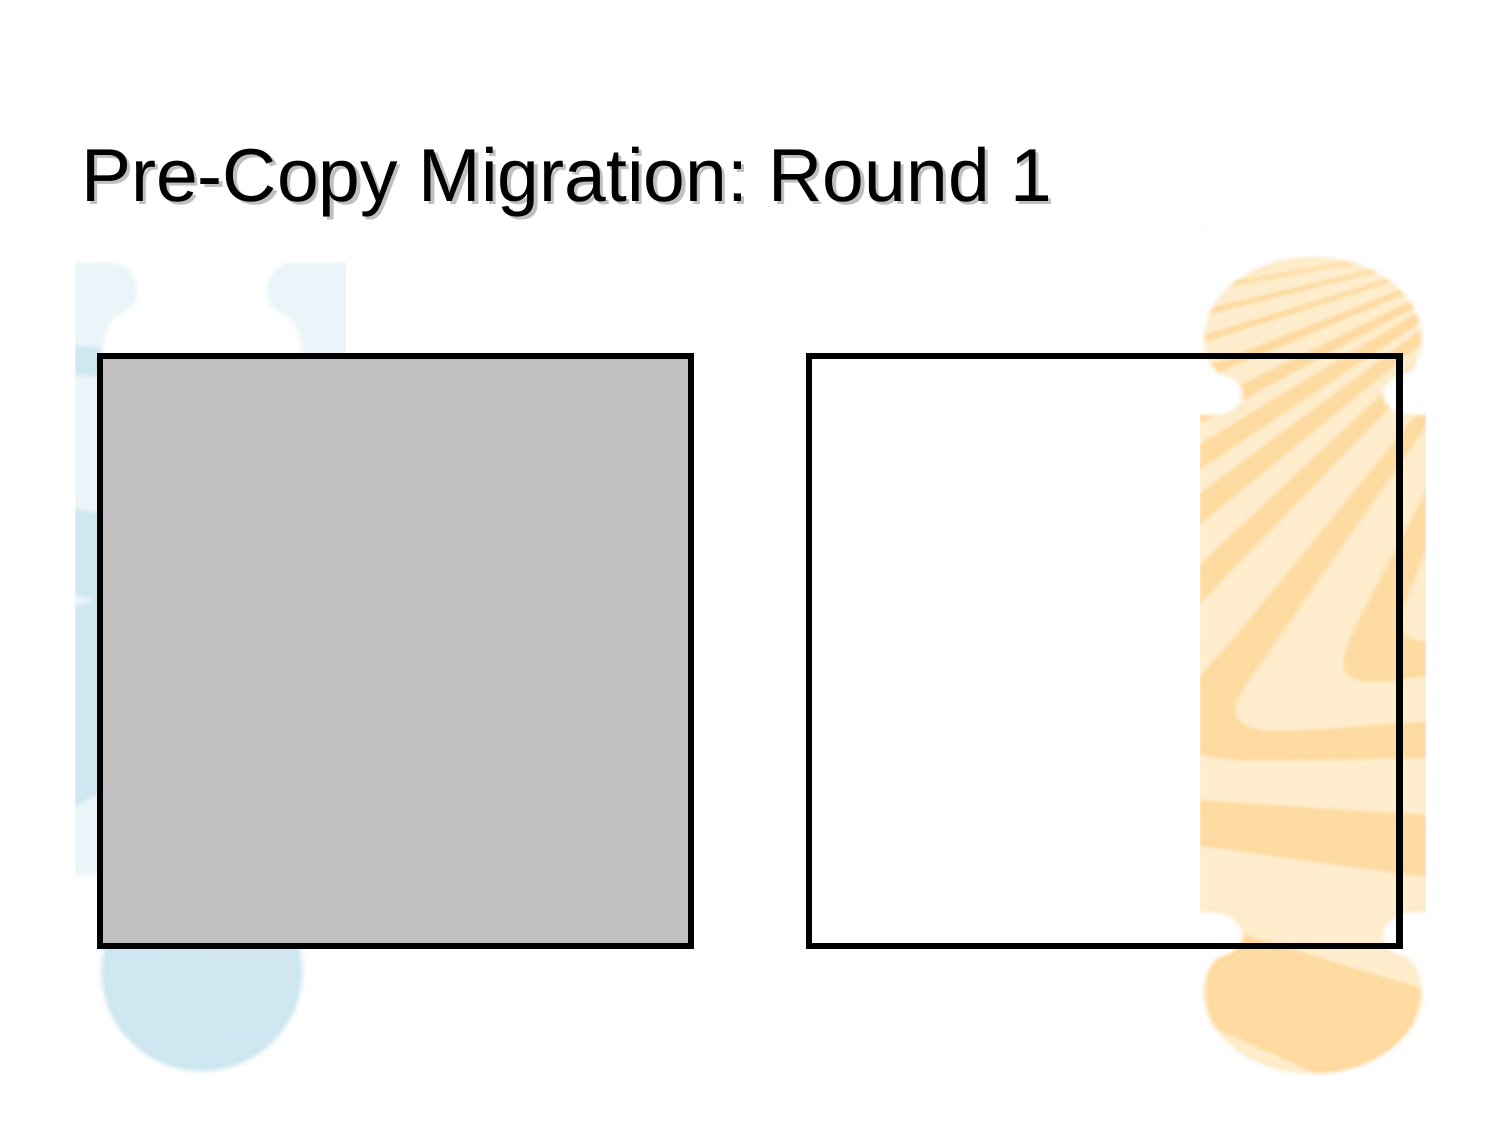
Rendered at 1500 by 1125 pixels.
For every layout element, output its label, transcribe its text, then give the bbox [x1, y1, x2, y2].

picture [1200, 224, 1426, 1100]
title Pre-Copy Migration: Round 1 [66, 37, 1342, 225]
picture [1200, 359, 1396, 943]
picture [75, 237, 346, 1100]
text_box [100, 355, 691, 947]
